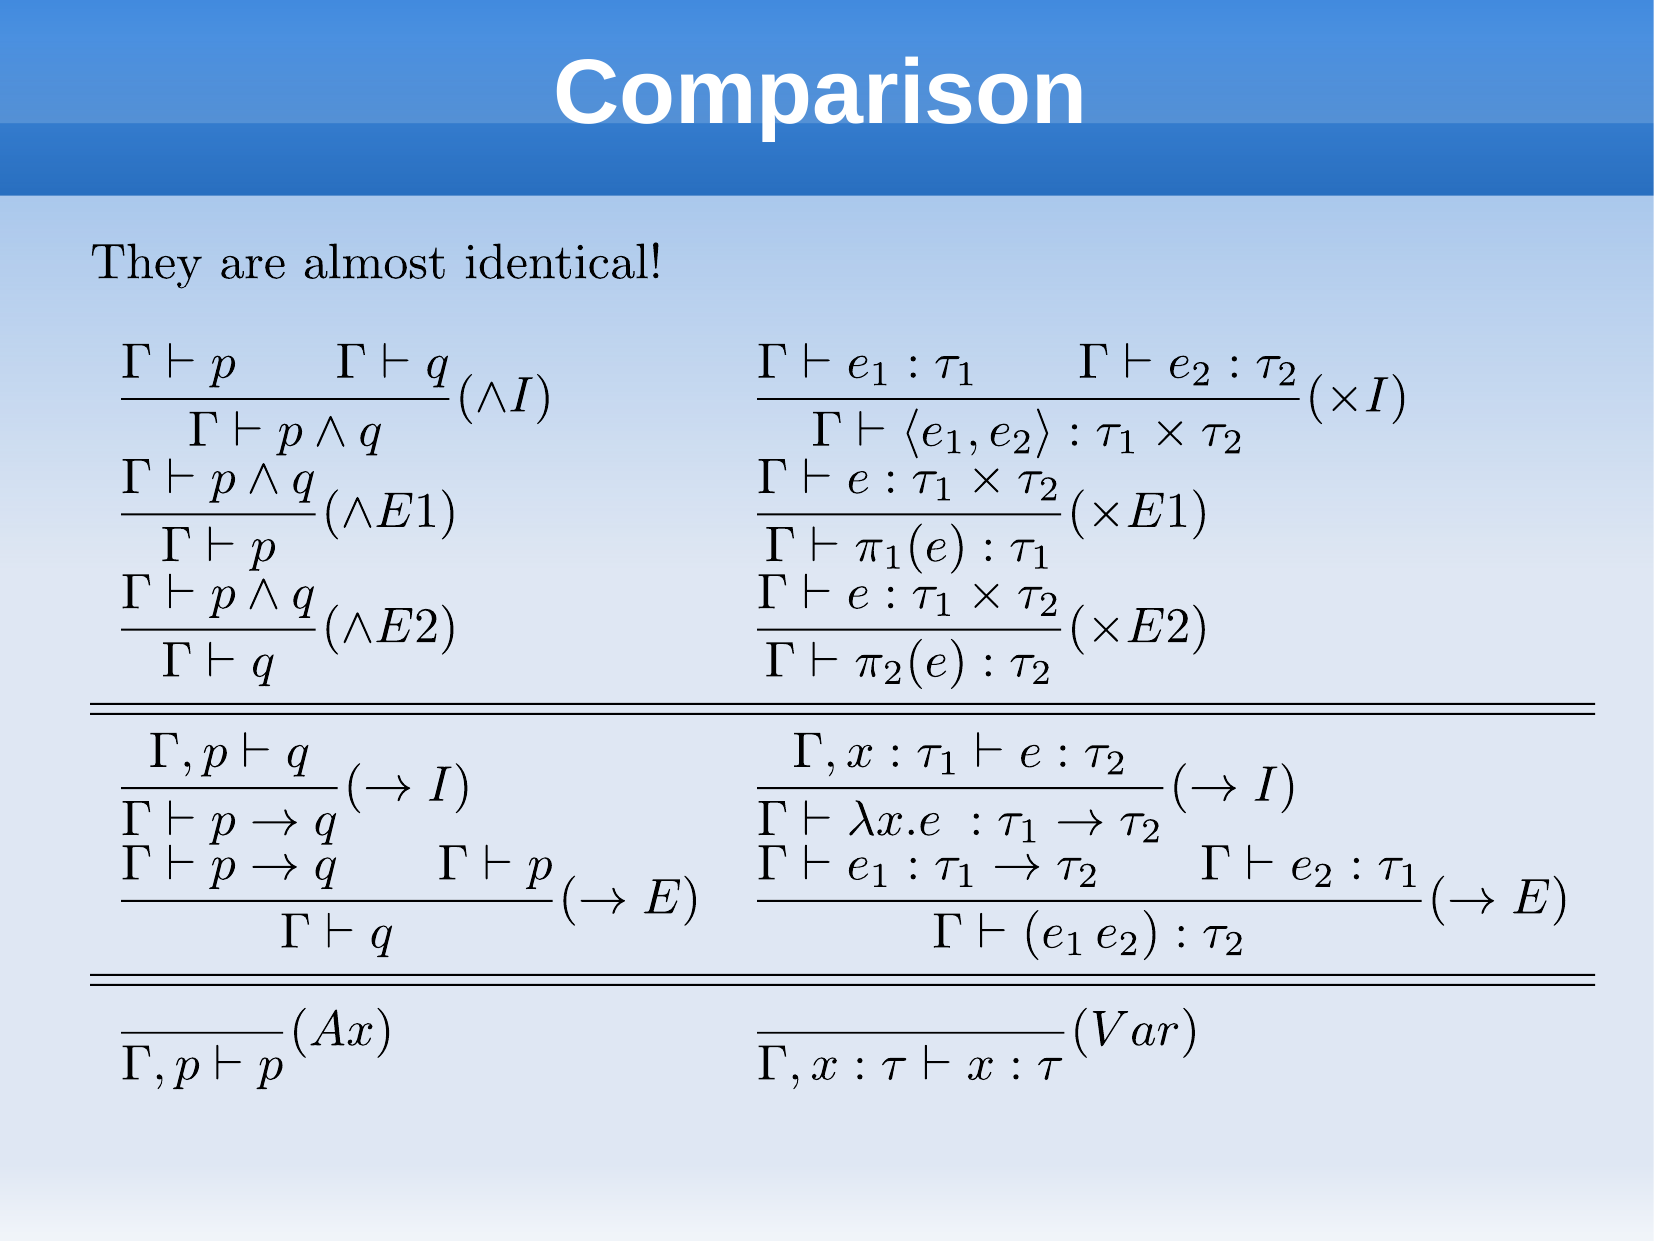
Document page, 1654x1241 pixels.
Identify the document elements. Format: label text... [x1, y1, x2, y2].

picture [0, 0, 1654, 1241]
title Comparison [76, 0, 1565, 188]
